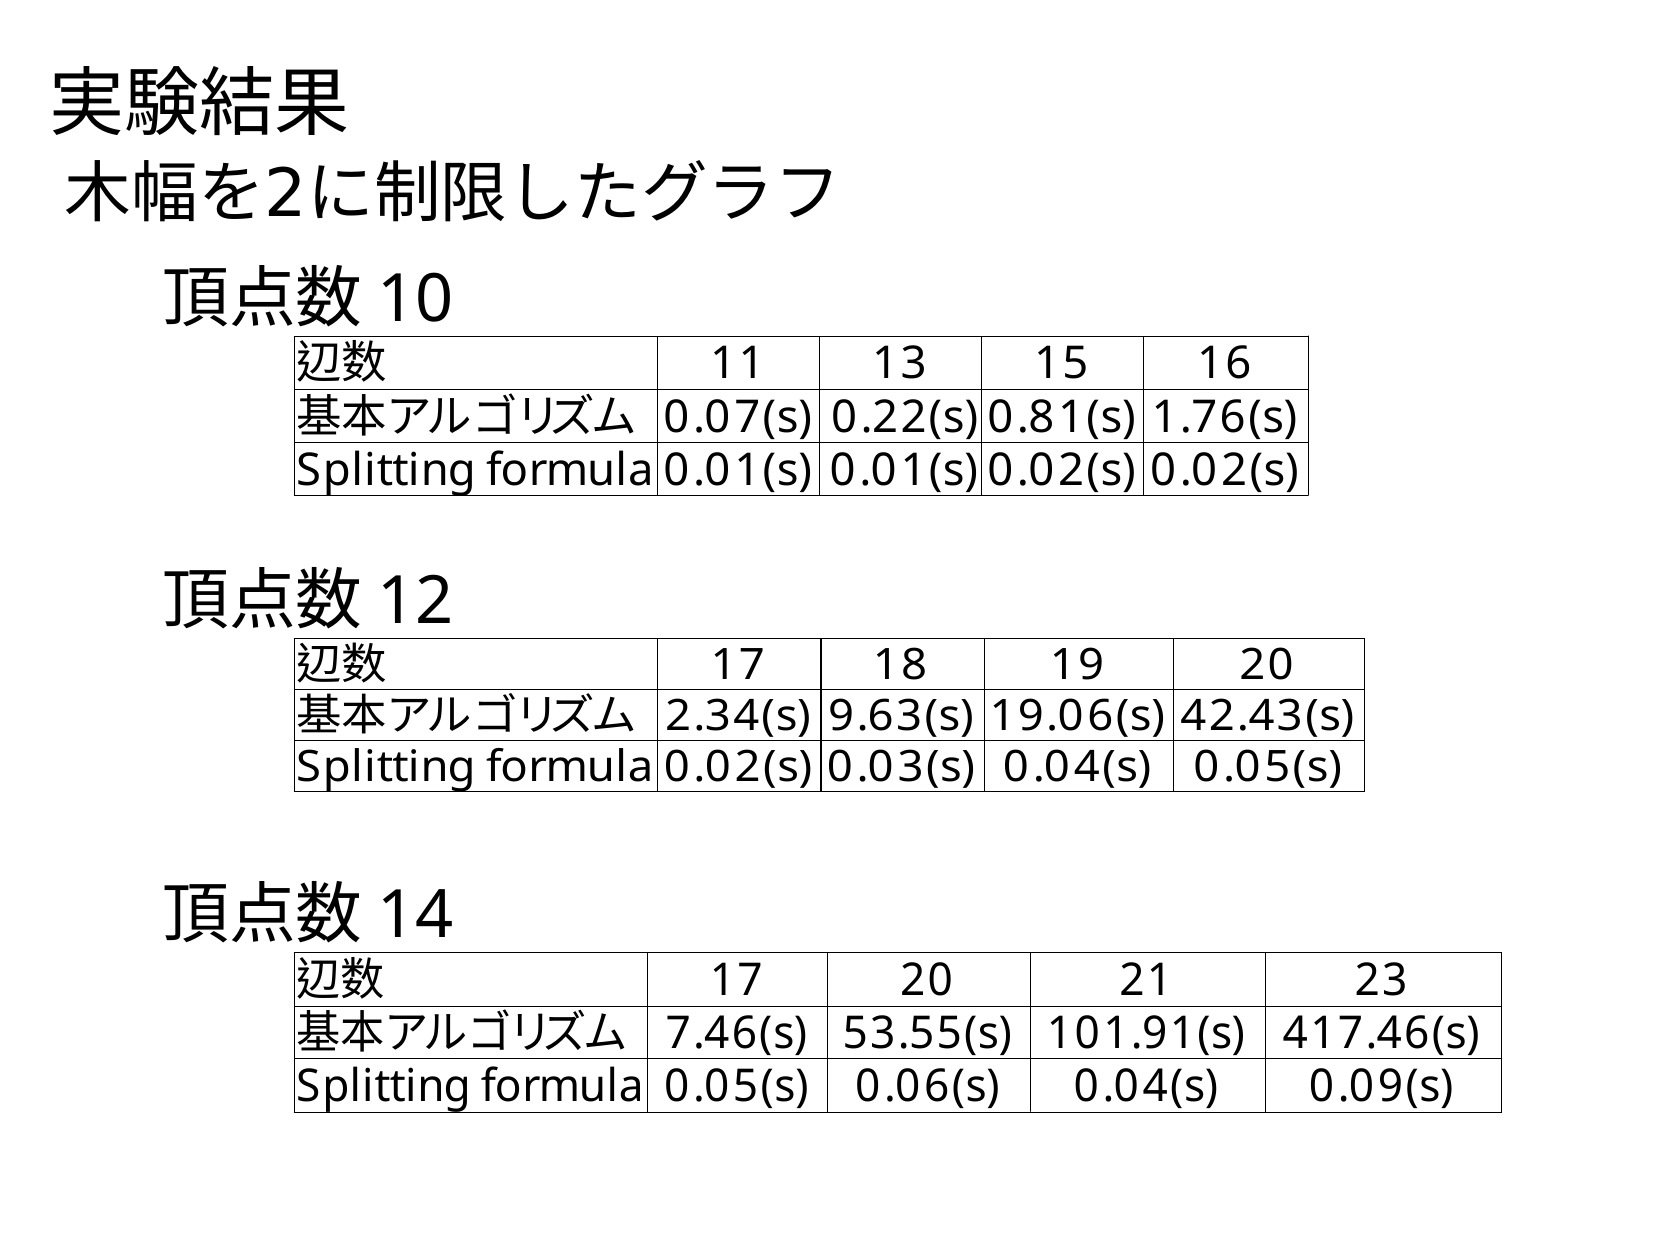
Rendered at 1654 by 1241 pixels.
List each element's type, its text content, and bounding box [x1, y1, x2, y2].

text_box 頂点数 12 [147, 538, 475, 626]
text_box 木幅を2に制限したグラフ [49, 131, 857, 225]
chart [292, 334, 1431, 498]
chart [292, 950, 1503, 1114]
chart [292, 636, 1367, 793]
text_box 頂点数 10 [147, 236, 475, 323]
text_box 頂点数 14 [147, 853, 475, 940]
text_box 実験結果 [34, 35, 365, 132]
